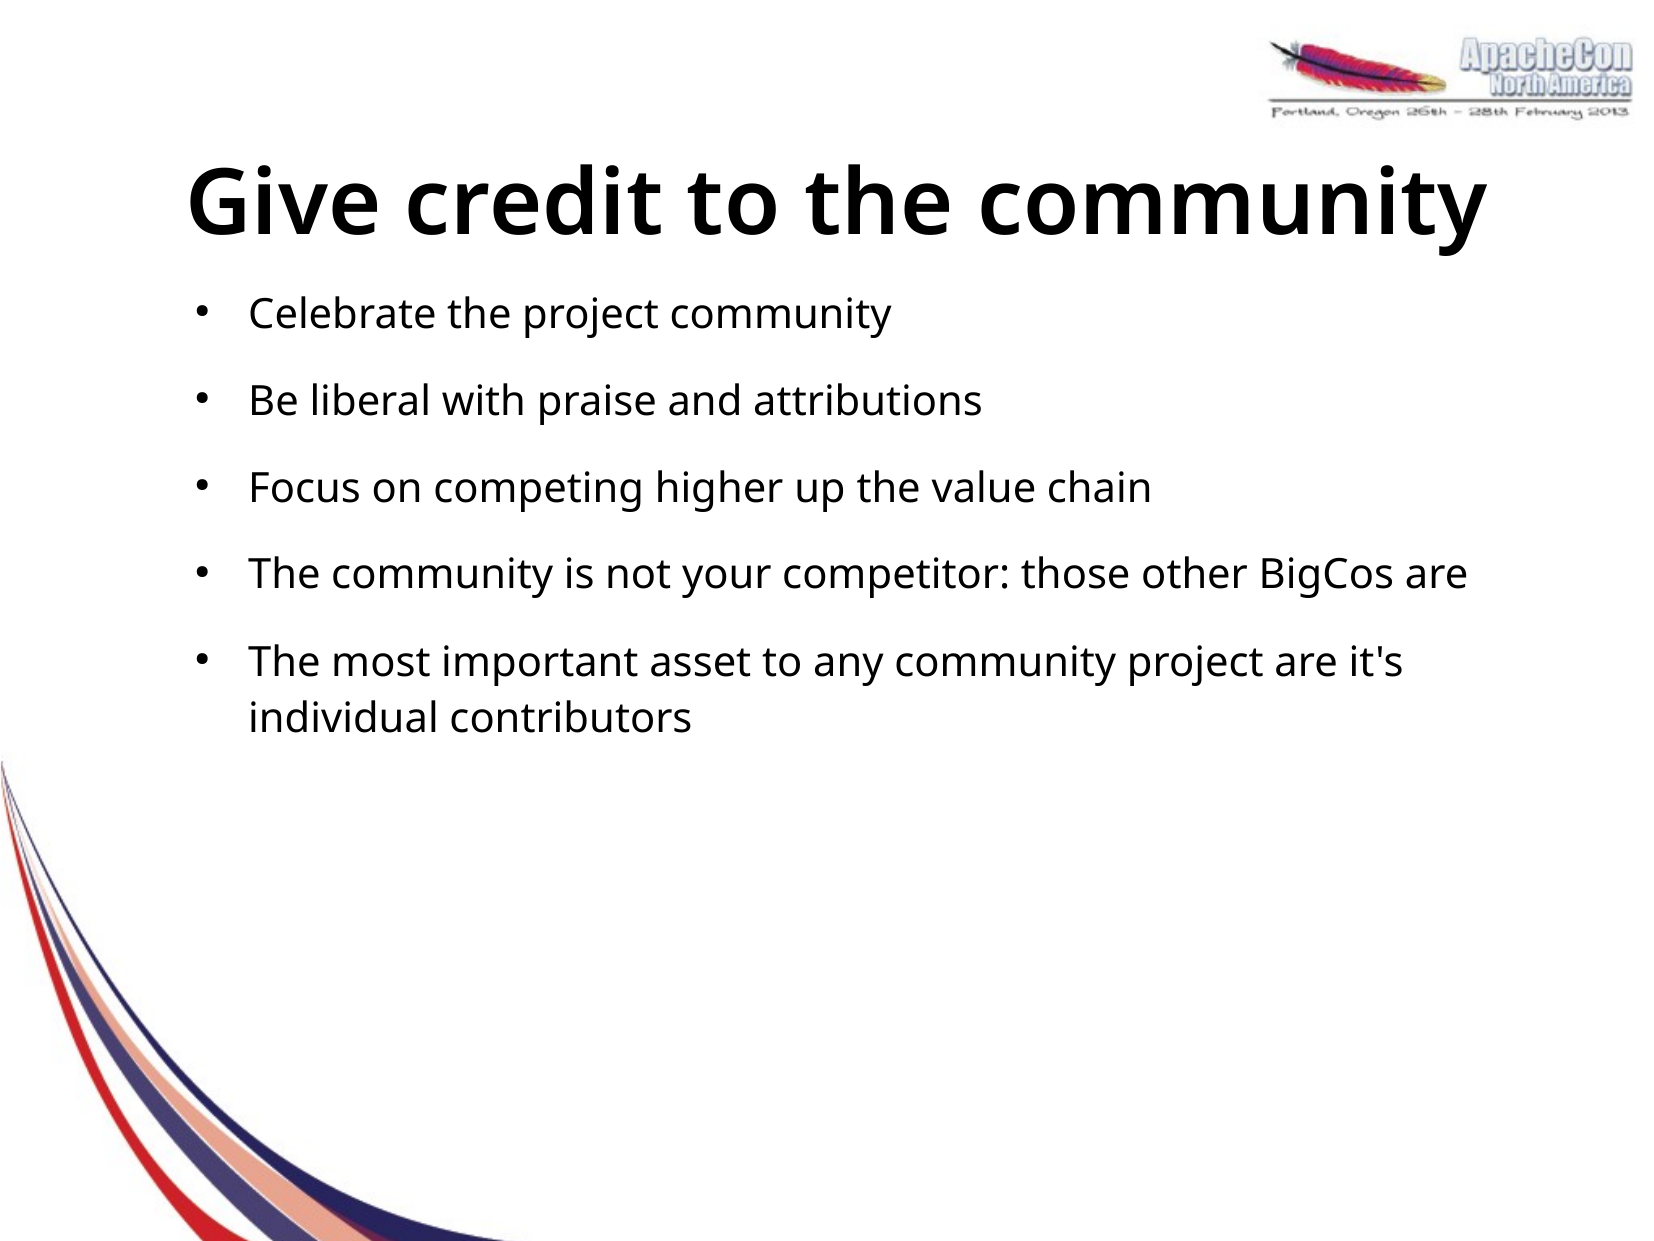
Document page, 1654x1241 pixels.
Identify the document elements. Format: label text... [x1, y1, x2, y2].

picture [0, 0, 1654, 1241]
title Give credit to the community [177, 134, 1536, 262]
list Celebrate the project community Be liberal with praise and attributions Focus on competing higher up the value chain The community is not your competitor: those other BigCos are The most important asset to any community project are it's individual contributors [177, 283, 1536, 1004]
